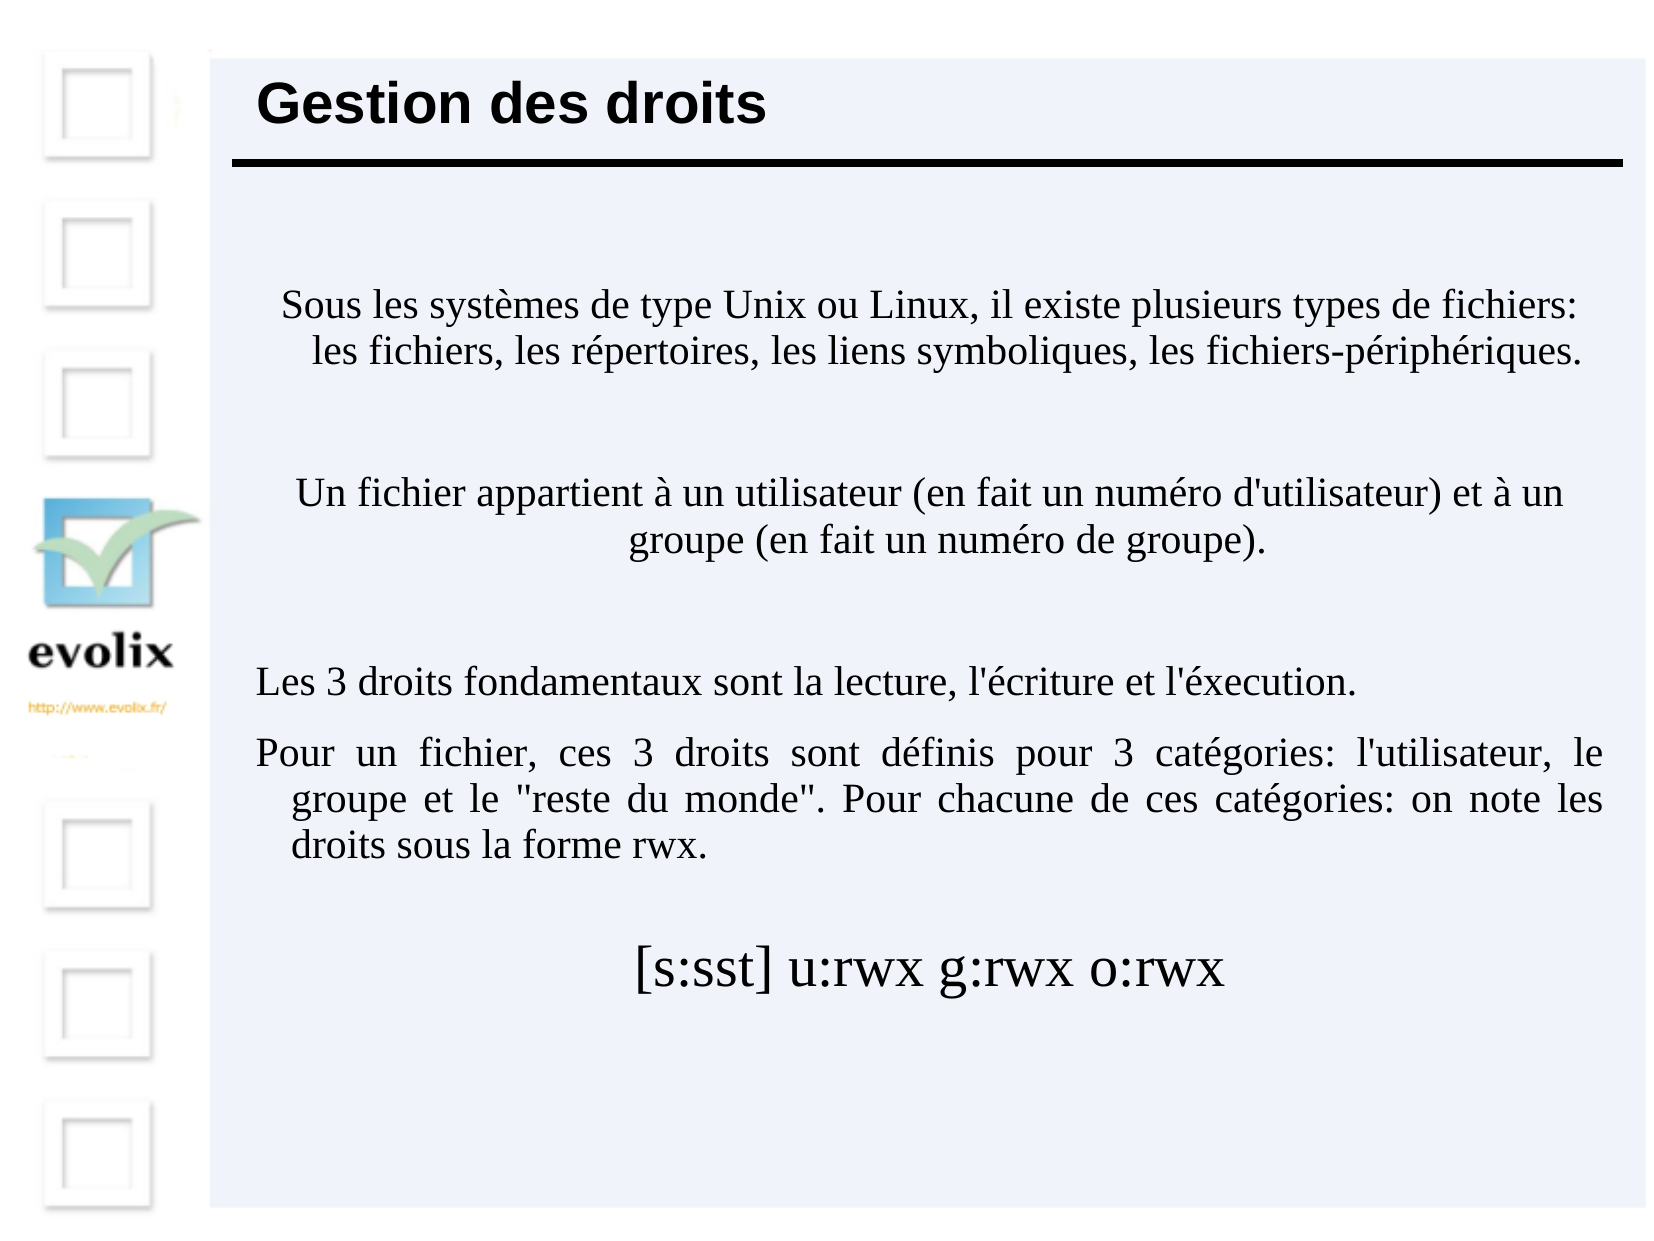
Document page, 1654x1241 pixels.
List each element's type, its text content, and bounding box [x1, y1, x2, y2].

picture [0, 49, 1654, 1218]
subtitle Sous les systèmes de type Unix ou Linux, il existe plusieurs types de fichiers: les fichiers, les répertoires, les liens symboliques, les fichiers-périphériques. Un fichier appartient à un utilisateur (en fait un numéro d'utilisateur) et à un groupe (en fait un numéro de groupe). Les 3 droits fondamentaux sont la lecture, l'écriture et l'éxecution. Pour un fichier, ces 3 droits sont définis pour 3 catégories: l'utilisateur, le groupe et le "reste du monde". Pour chacune de ces catégories: on note les droits sous la forme rwx. [s:sst] u:rwx g:rwx o:rwx [220, 223, 1605, 1103]
text_box Gestion des droits [241, 63, 1170, 144]
